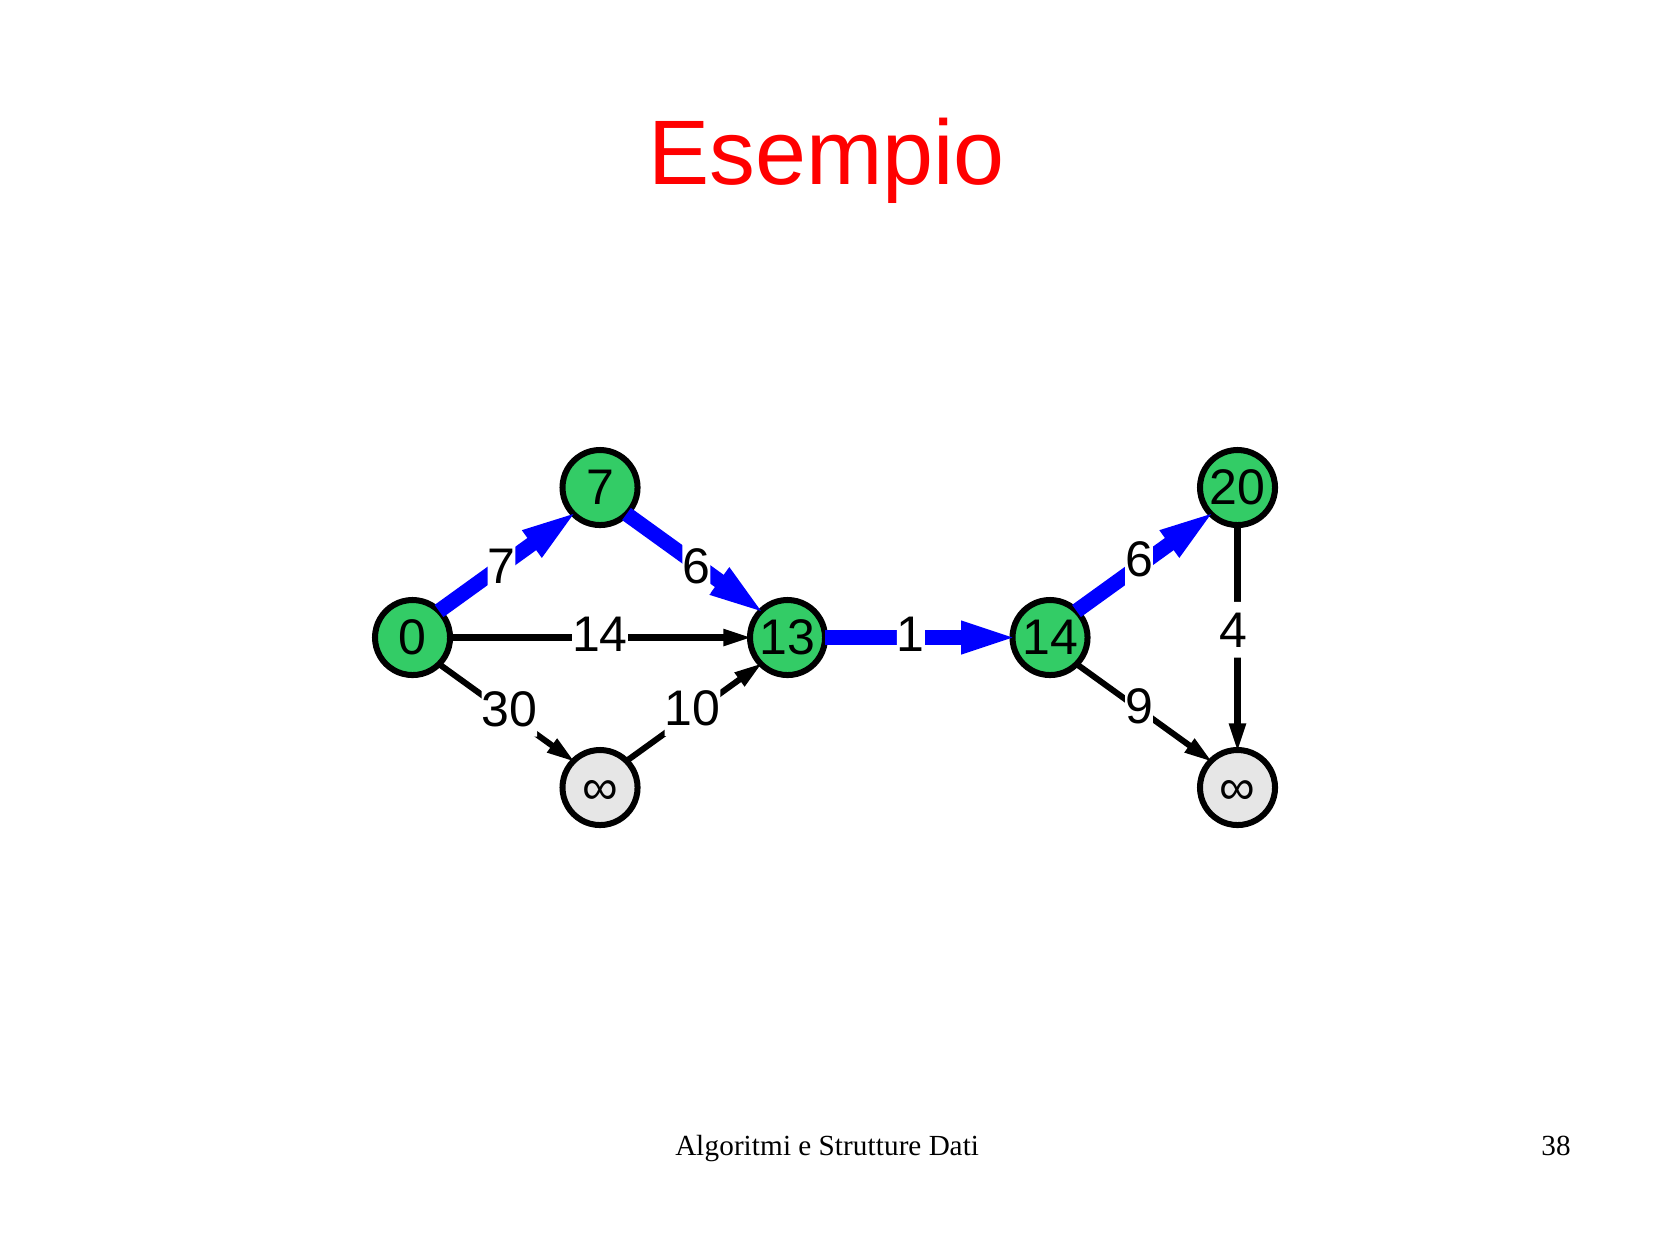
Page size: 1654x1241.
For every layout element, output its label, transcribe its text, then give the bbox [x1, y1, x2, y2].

text_box 6 [1125, 530, 1153, 587]
text_box 10 [664, 680, 721, 736]
text_box 14 [1012, 600, 1088, 676]
text_box 7 [562, 450, 638, 526]
text_box 6 [682, 538, 711, 595]
text_box 4 [1219, 601, 1248, 658]
text_box ∞ [1200, 750, 1276, 826]
title Esempio [82, 49, 1571, 257]
text_box 20 [1200, 450, 1276, 525]
text_box 30 [481, 680, 538, 737]
text_box 13 [750, 600, 825, 676]
text_box 0 [375, 600, 450, 676]
text_box ∞ [562, 750, 638, 826]
text_box 14 [572, 605, 628, 662]
text_box 7 [487, 538, 516, 595]
text_box 1 [896, 605, 925, 662]
text_box 9 [1125, 678, 1153, 735]
